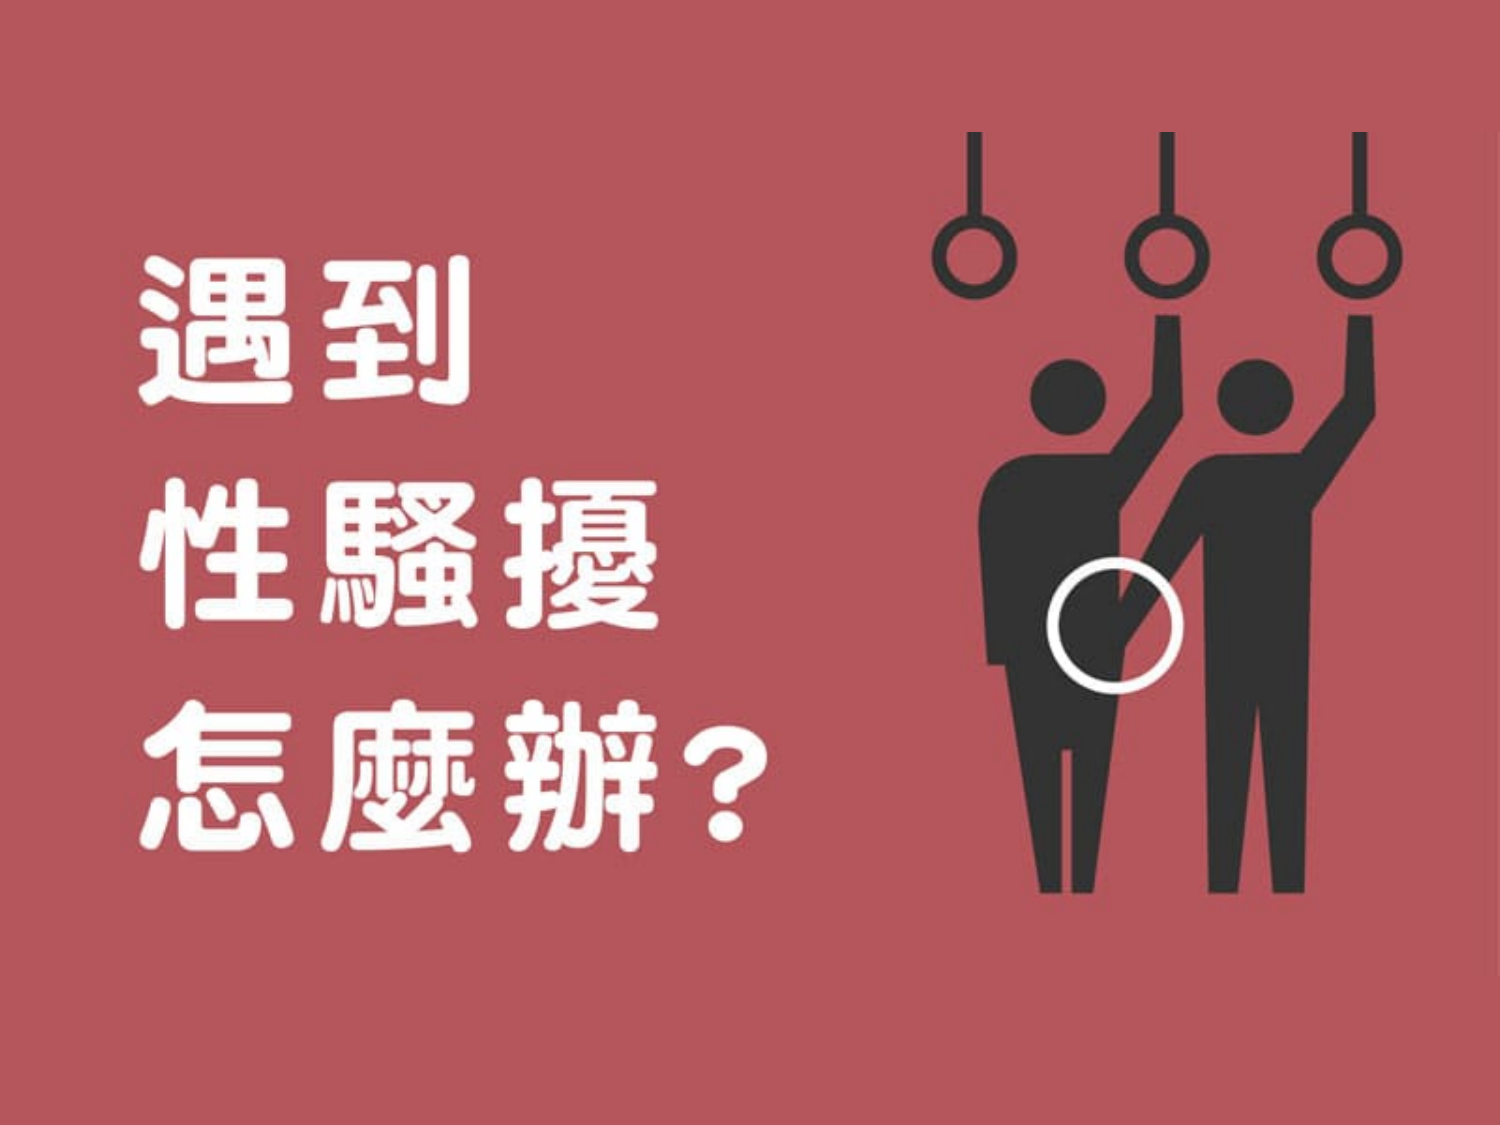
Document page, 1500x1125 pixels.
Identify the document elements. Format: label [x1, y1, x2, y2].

picture [1, 132, 1500, 976]
